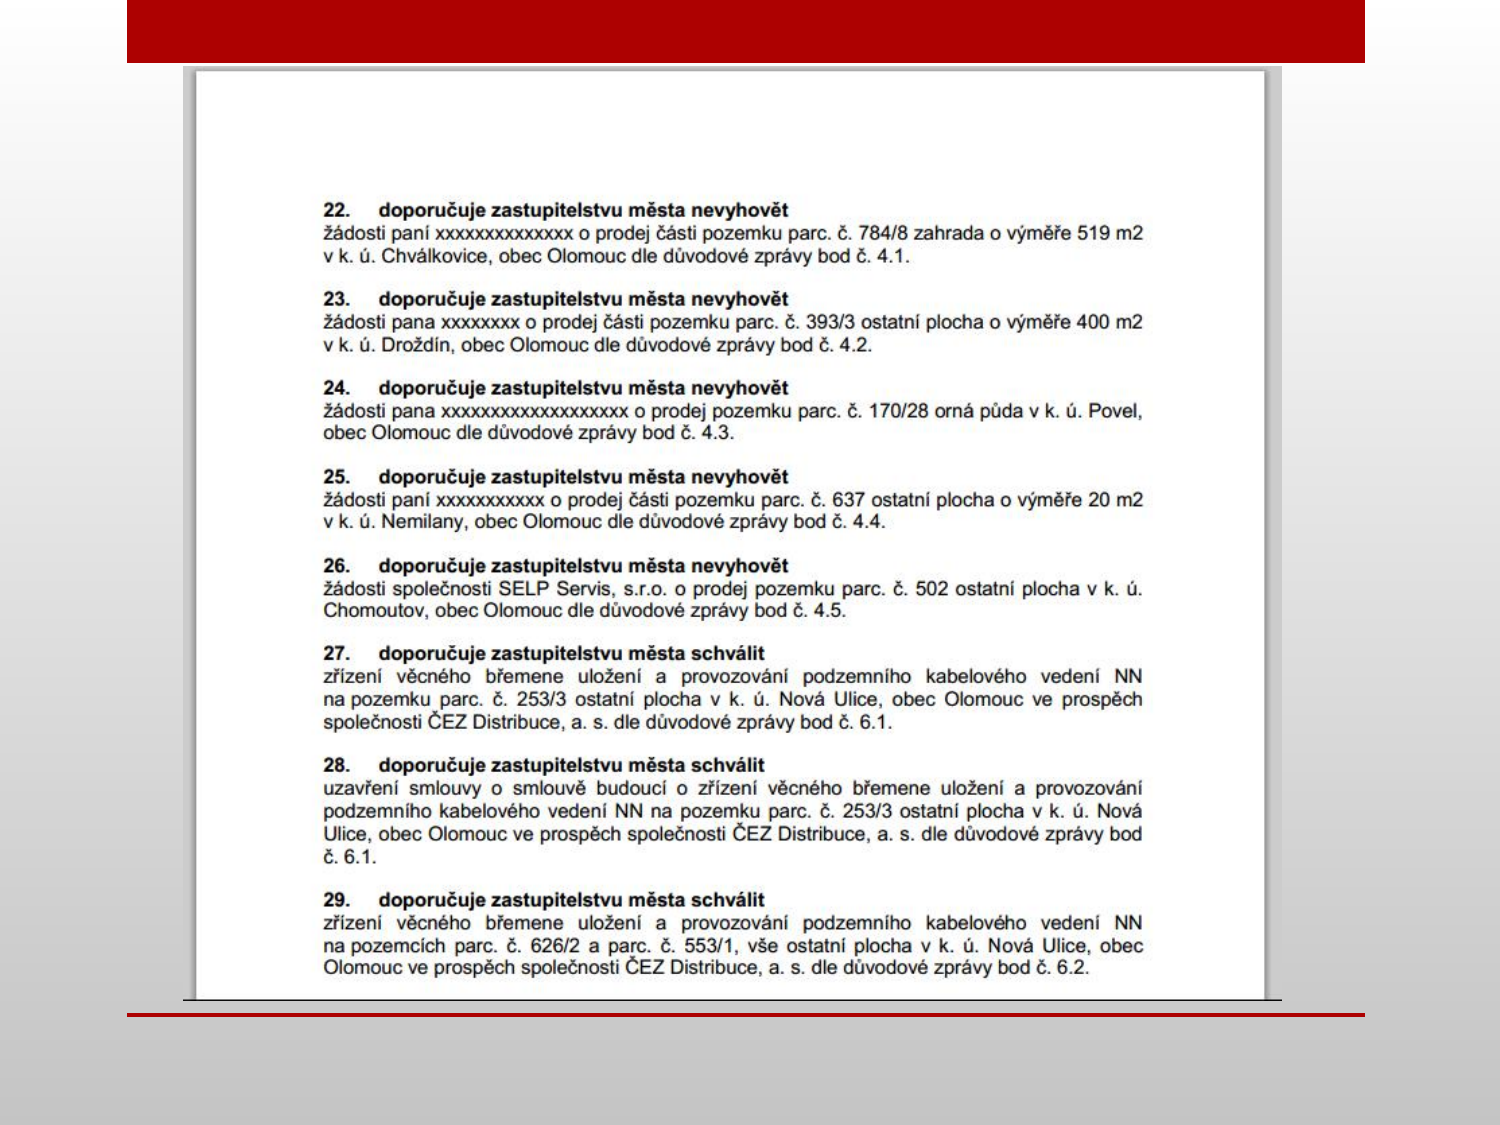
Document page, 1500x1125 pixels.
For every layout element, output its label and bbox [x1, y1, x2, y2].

picture [183, 66, 1282, 1001]
